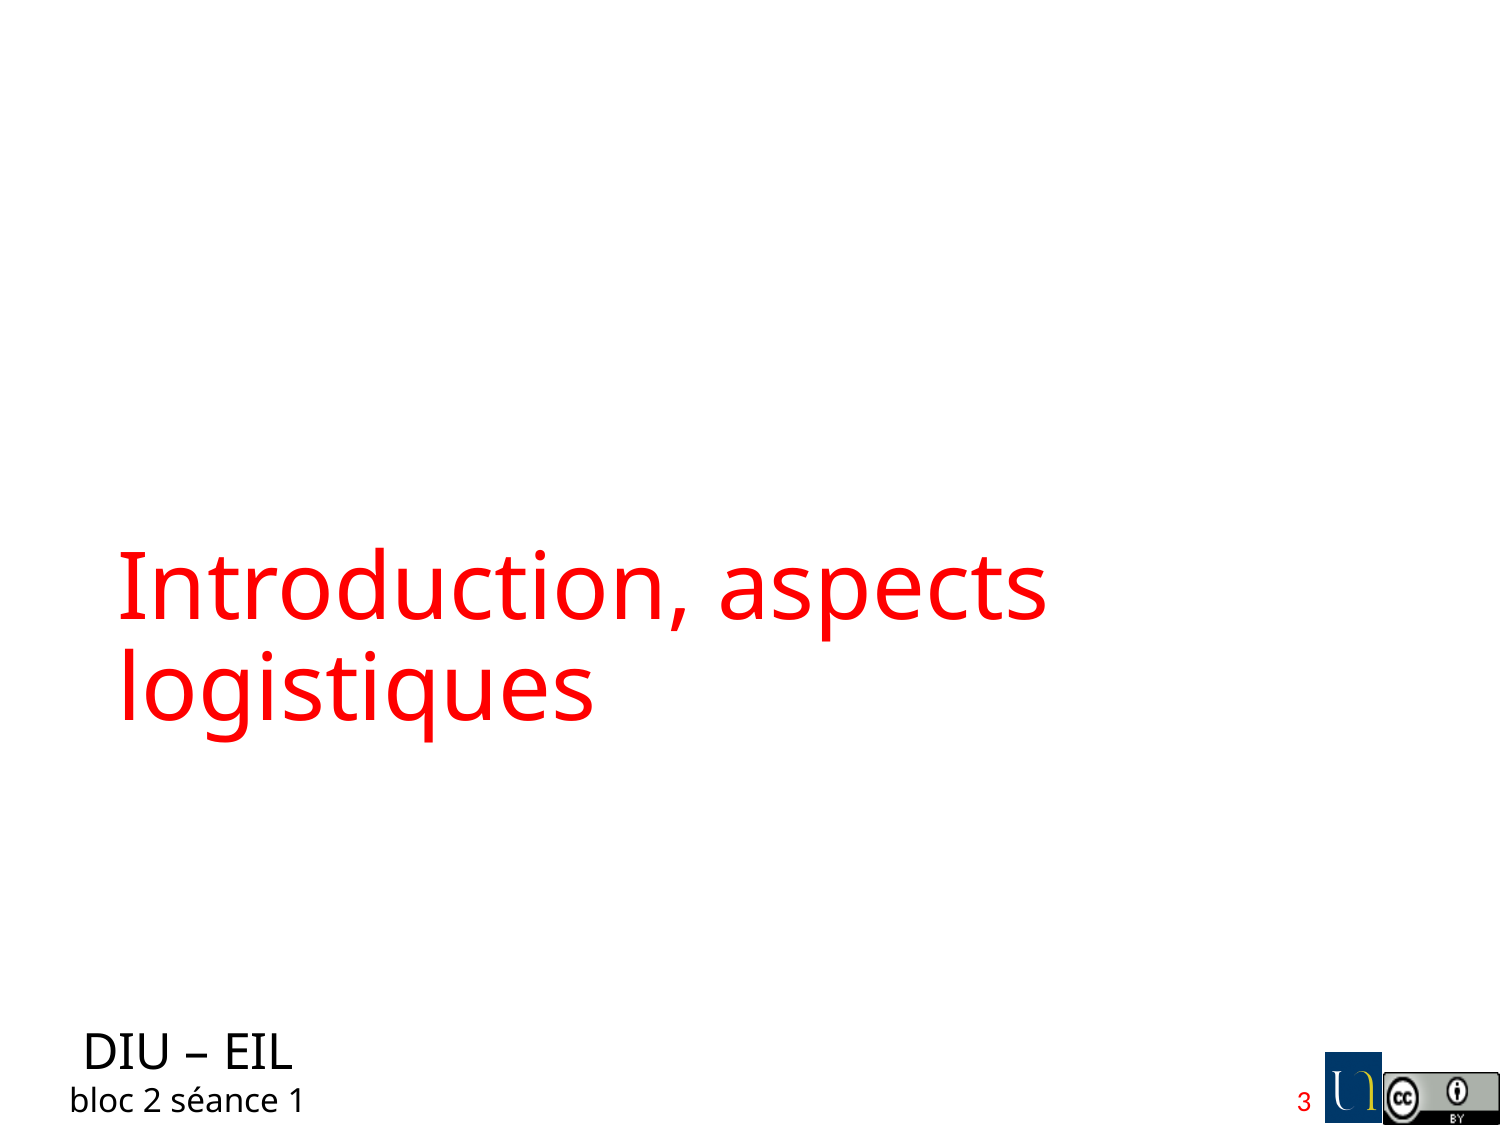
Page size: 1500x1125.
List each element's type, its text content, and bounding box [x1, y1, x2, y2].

slide_number <numéro> [1240, 1070, 1327, 1125]
picture [1383, 1072, 1500, 1125]
title Introduction, aspects logistiques [102, 280, 1397, 749]
picture [1325, 1052, 1382, 1123]
